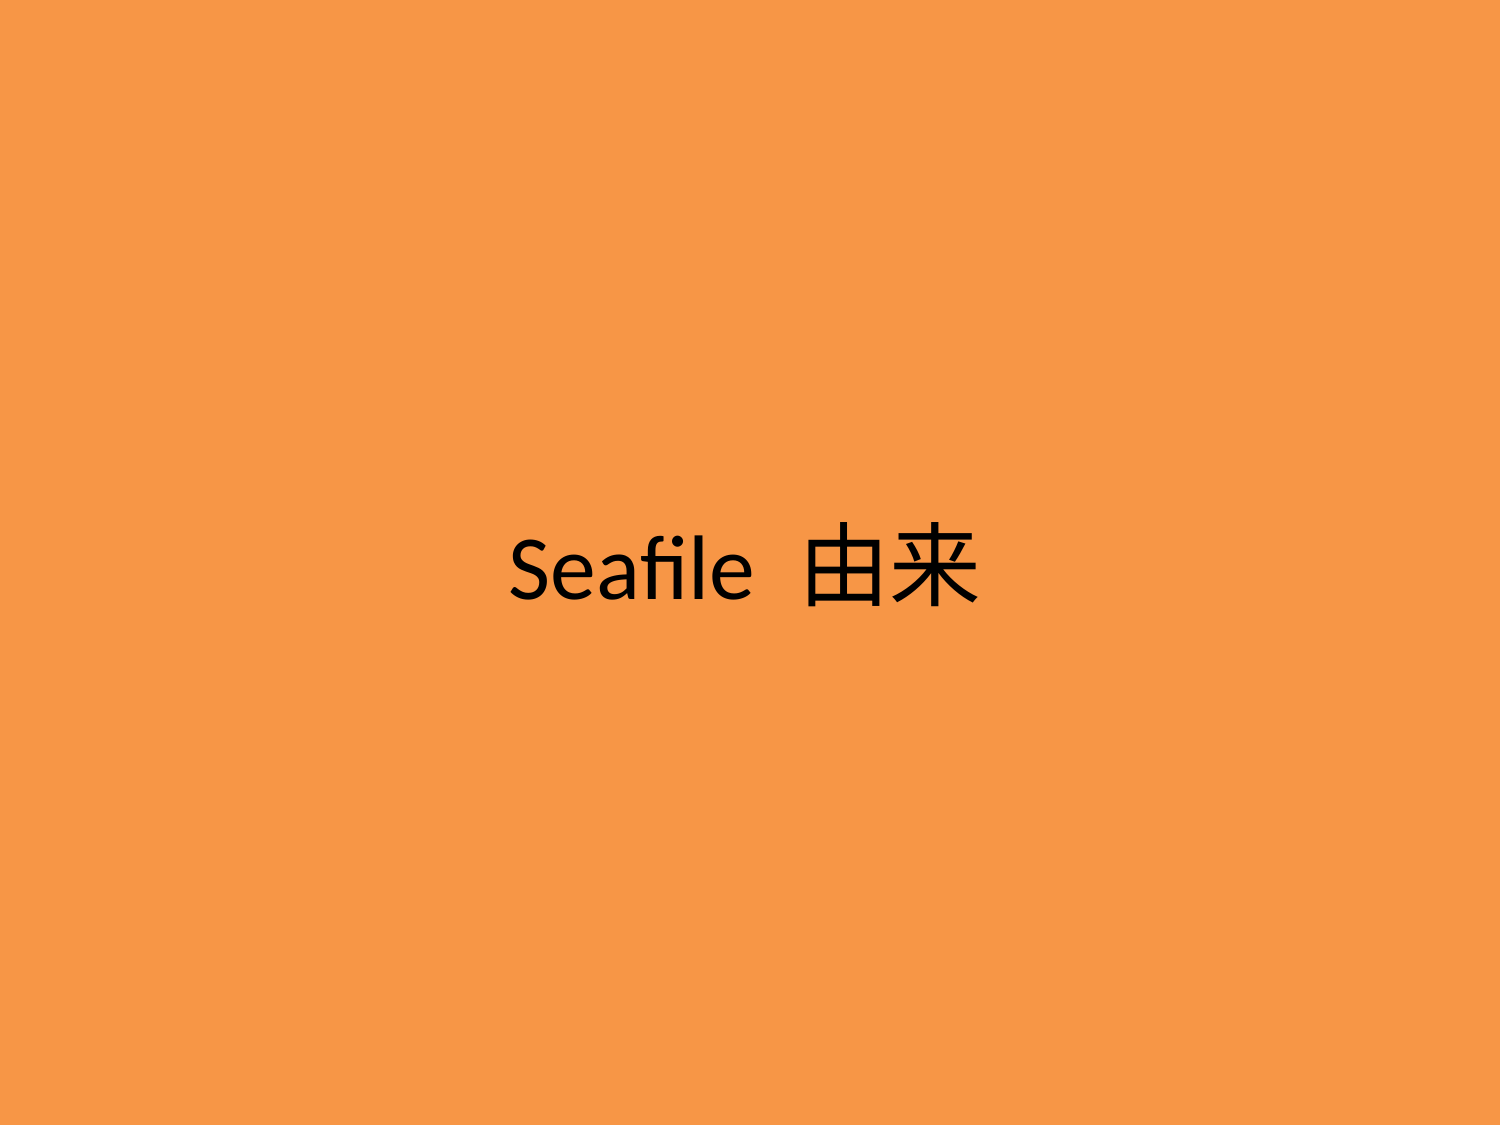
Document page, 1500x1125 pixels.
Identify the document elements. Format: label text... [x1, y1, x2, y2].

title Seafile 由来 [70, 468, 1421, 657]
